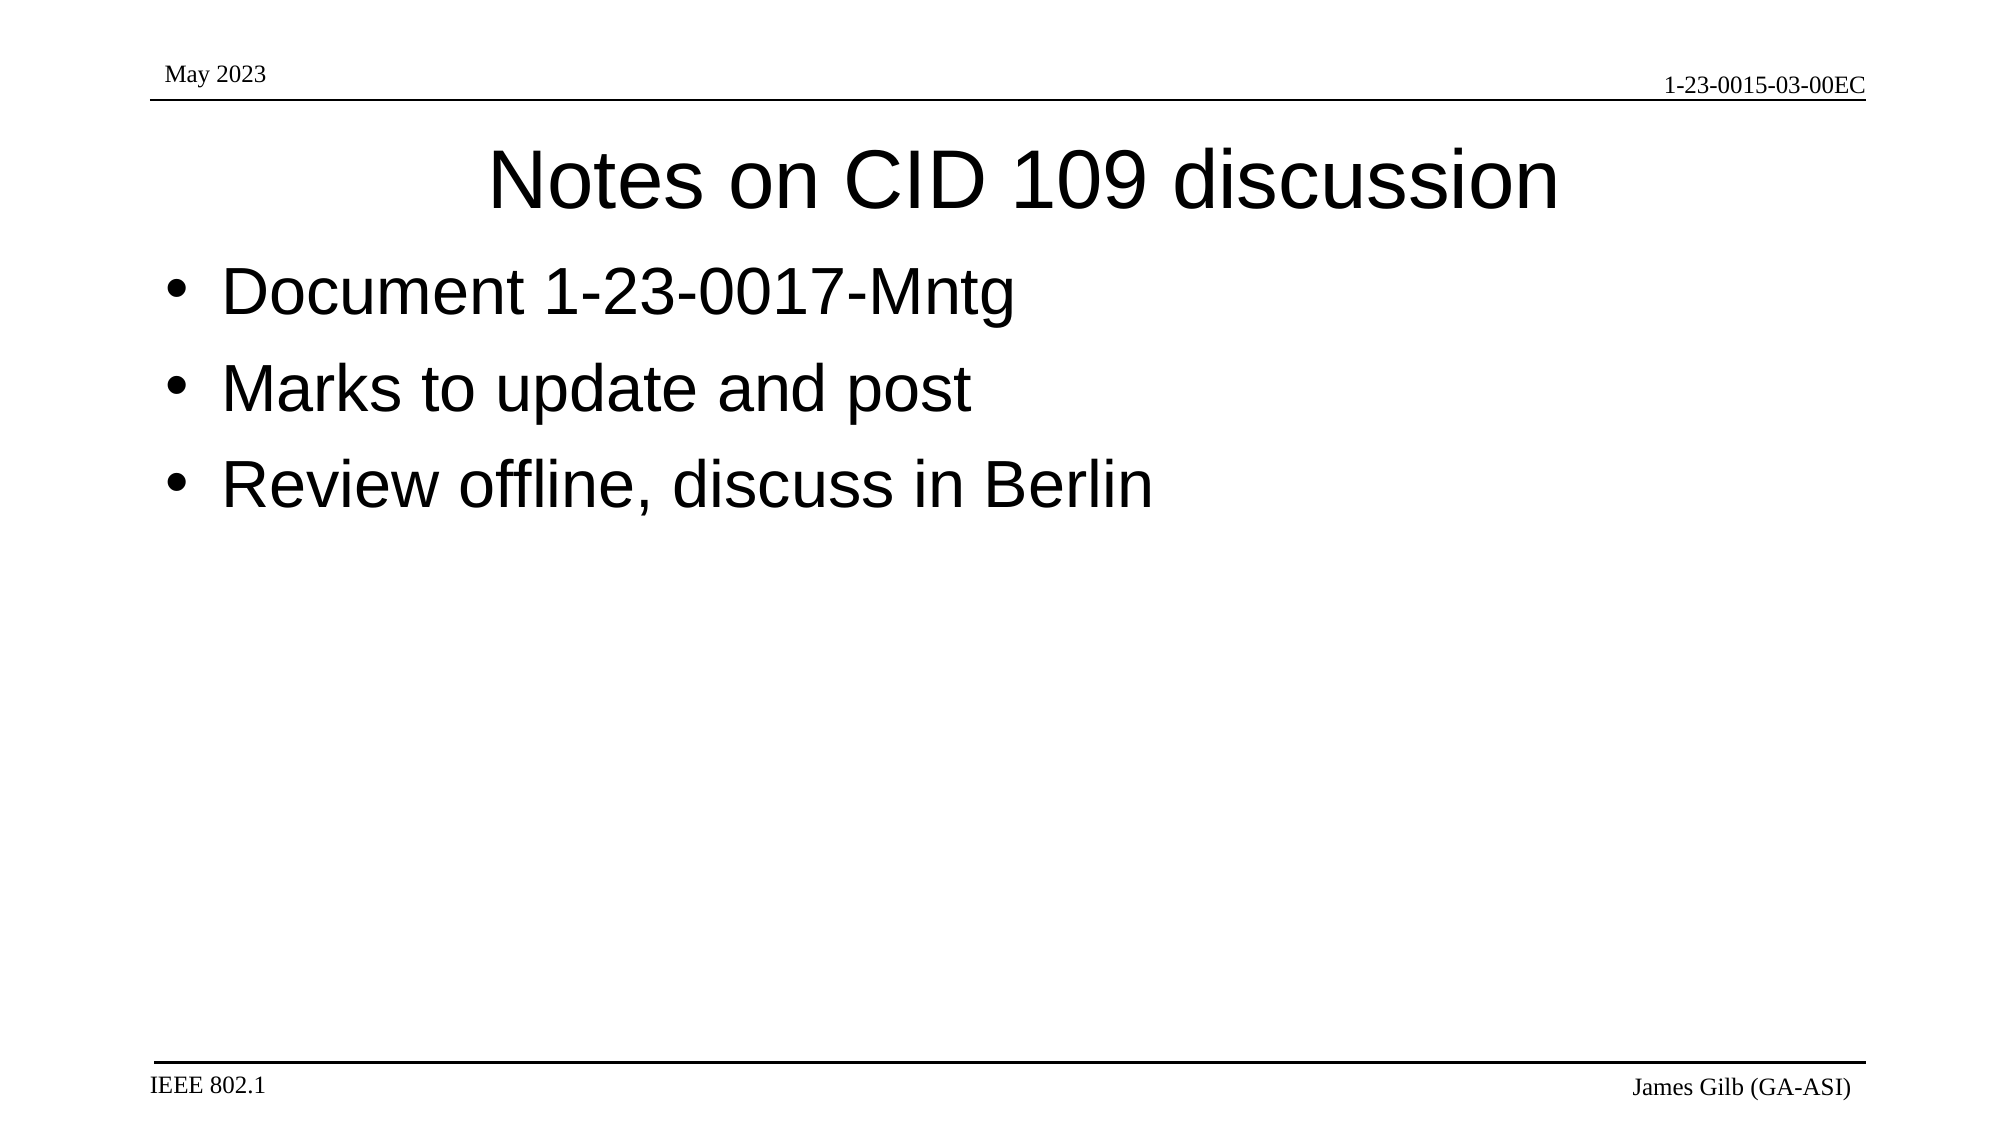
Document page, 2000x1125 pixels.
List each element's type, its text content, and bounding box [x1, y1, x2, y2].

title Notes on CID 109 discussion [149, 112, 1900, 238]
list Document 1-23-0017-Mntg Marks to update and post Review offline, discuss in Berlin [149, 239, 1900, 1051]
